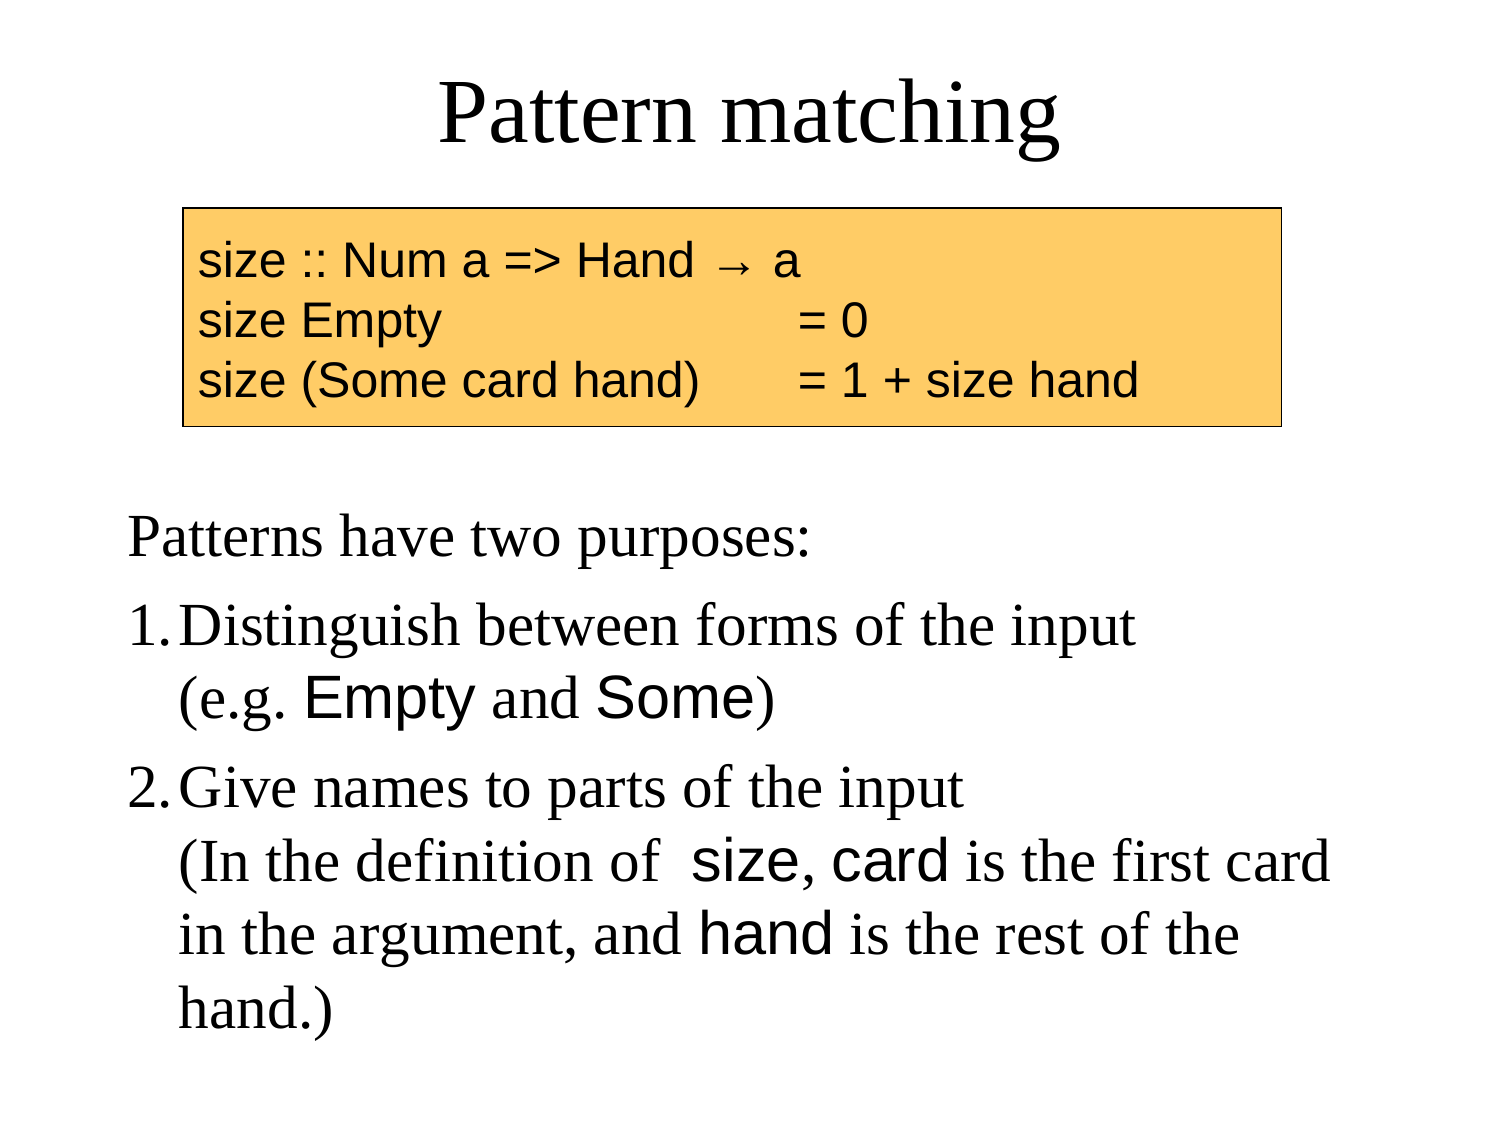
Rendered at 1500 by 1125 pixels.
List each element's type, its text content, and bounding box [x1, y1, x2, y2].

title Pattern matching [112, 17, 1388, 205]
list Patterns have two purposes: Distinguish between forms of the input (e.g. Empty and Some) Give names to parts of the input (In the definition of size, card is the first card in the argument, and hand is the rest of the hand.) [112, 487, 1388, 1051]
text_box size :: Num a => Hand → a size Empty = 0 size (Some card hand) = 1 + size hand [183, 208, 1282, 427]
